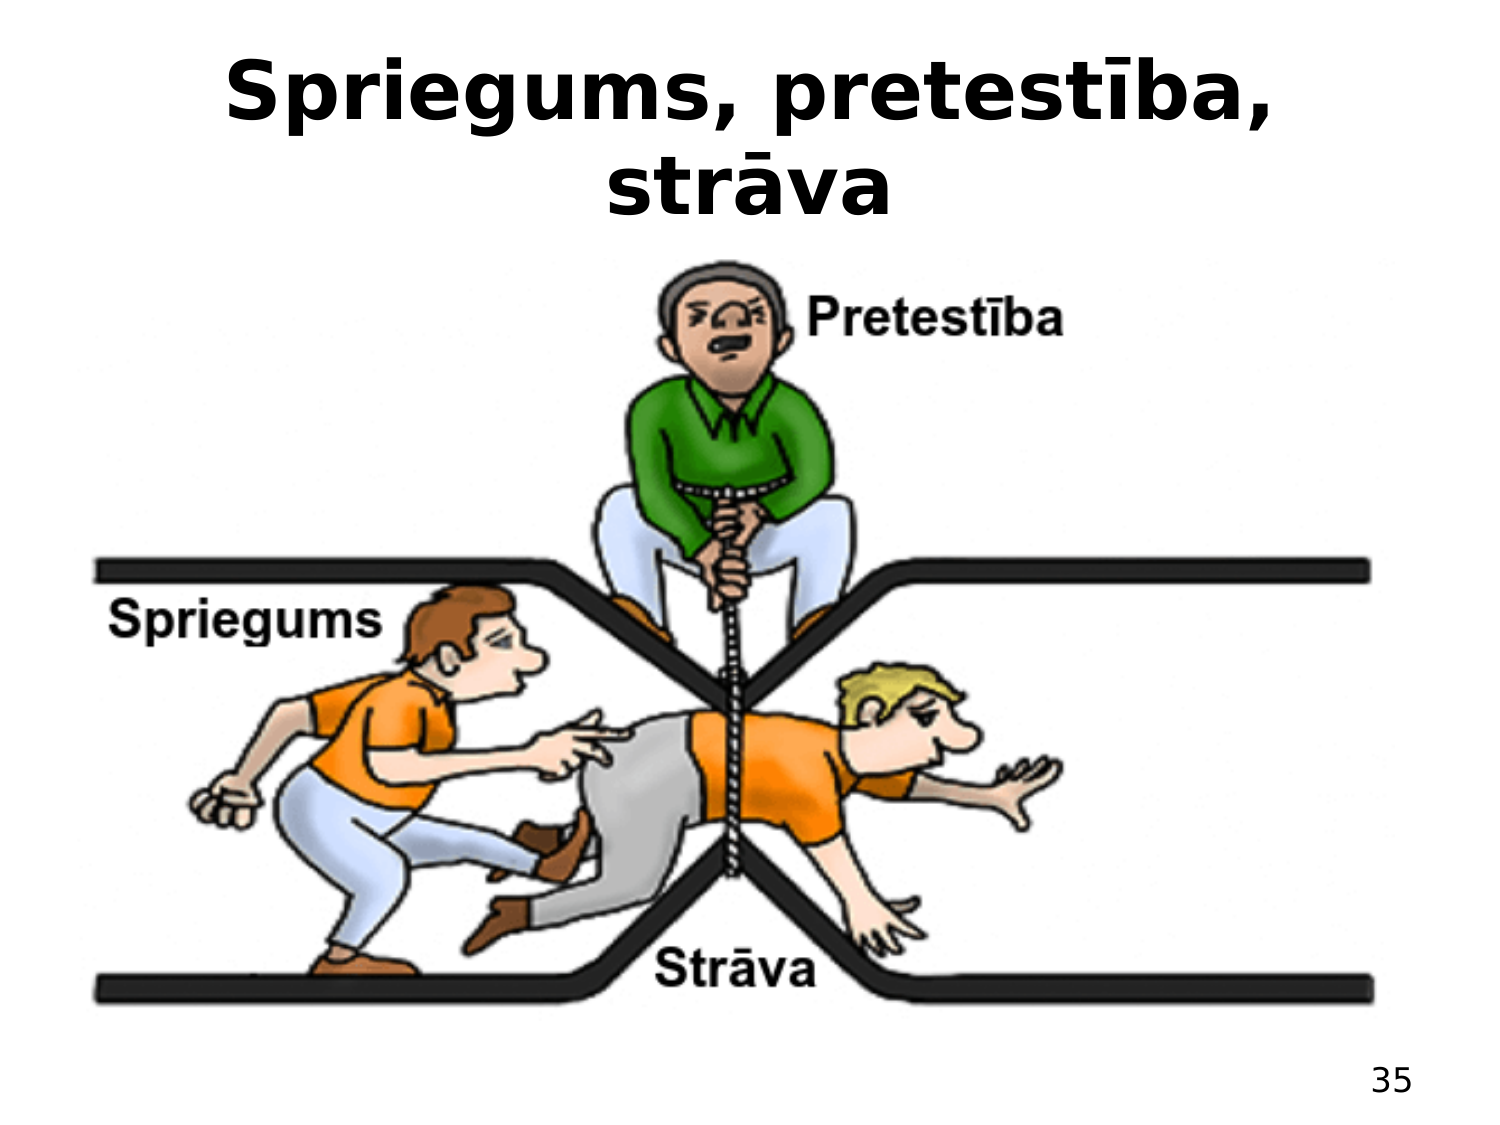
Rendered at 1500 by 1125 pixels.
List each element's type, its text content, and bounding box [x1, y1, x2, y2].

picture [74, 258, 1395, 1021]
title Spriegums, pretestība, strāva [75, 43, 1426, 234]
